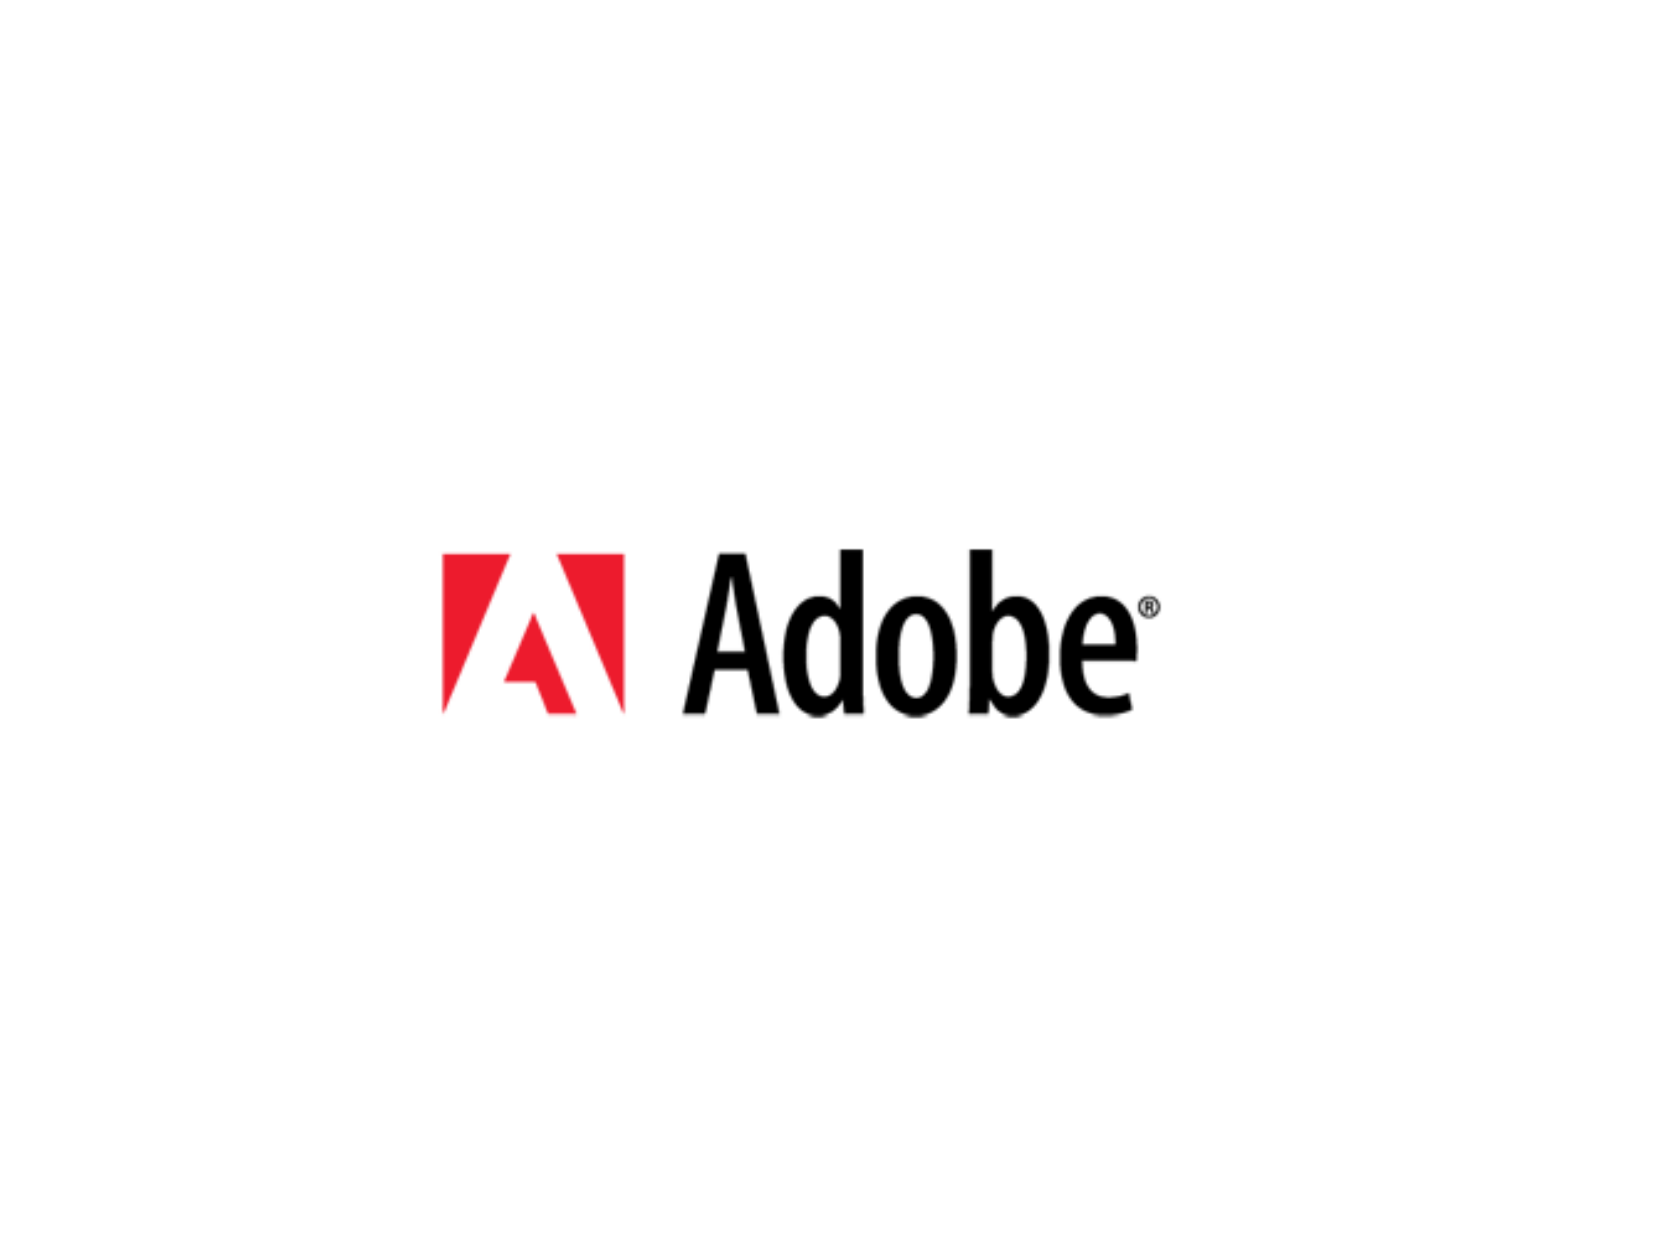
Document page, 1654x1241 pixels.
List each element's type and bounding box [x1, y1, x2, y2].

picture [309, 265, 1300, 1009]
